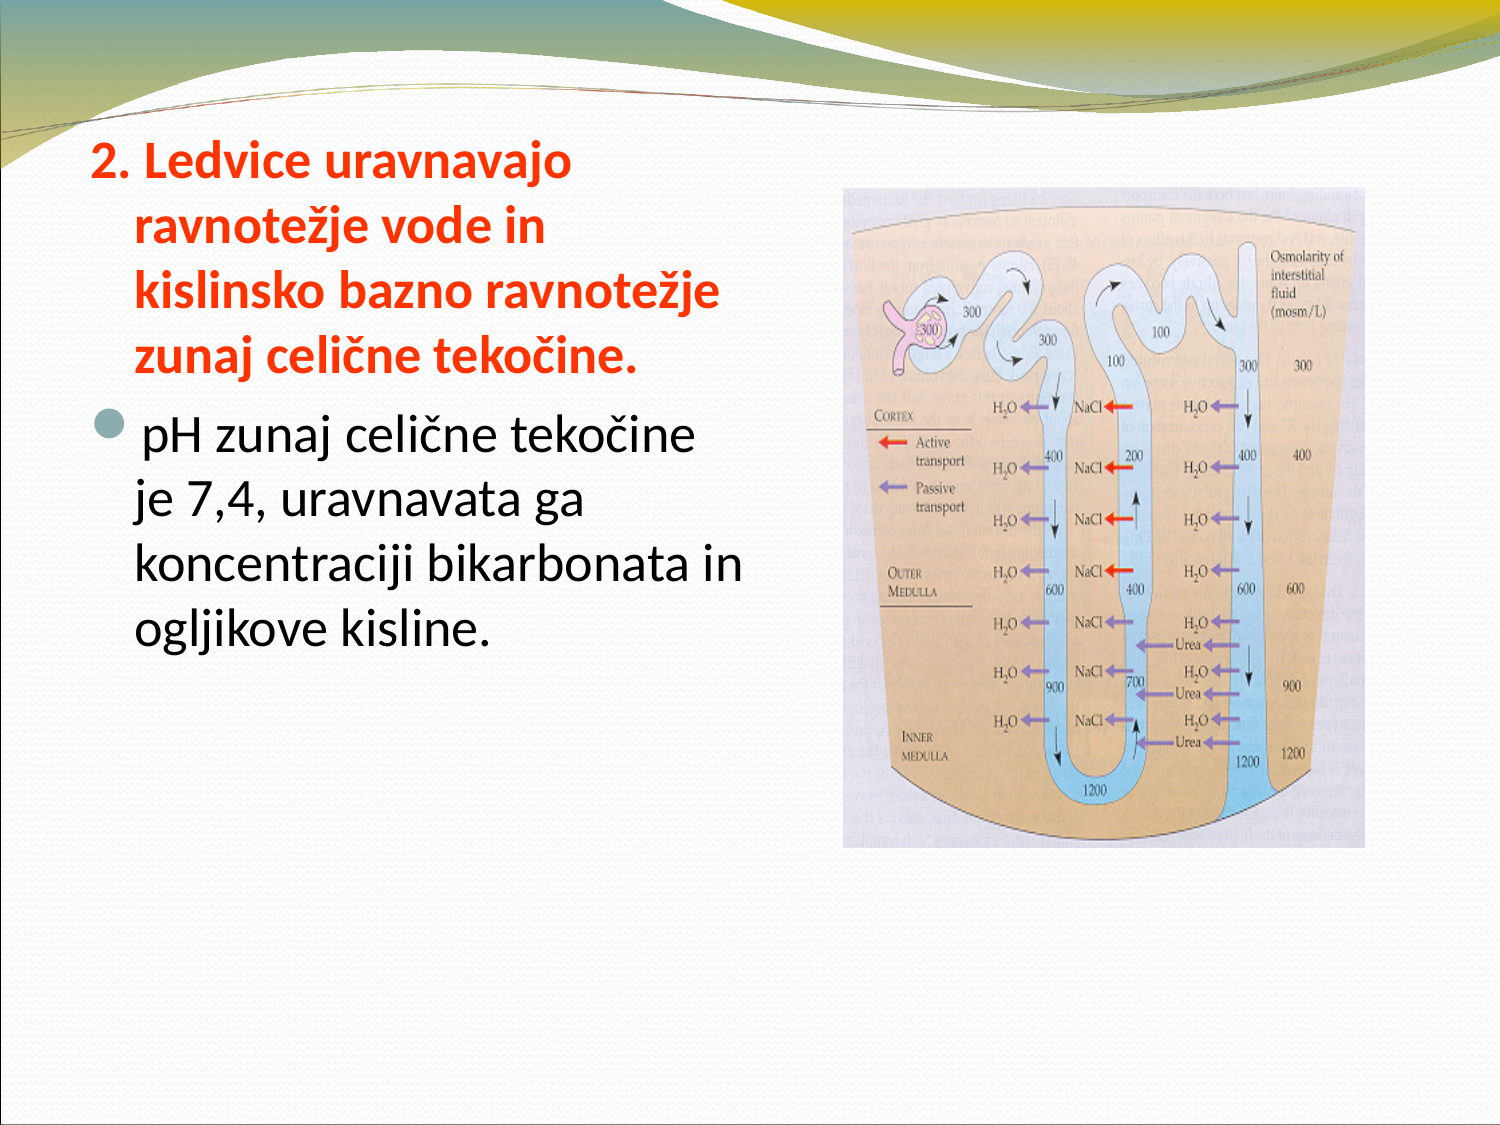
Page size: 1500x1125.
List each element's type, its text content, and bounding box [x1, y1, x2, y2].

picture [0, 0, 1500, 1125]
text_box 2. Ledvice uravnavajo ravnotežje vode in kislinsko bazno ravnotežje zunaj celične tekočine. pH zunaj celične tekočine je 7,4, uravnavata ga koncentraciji bikarbonata in ogljikove kisline. [74, 117, 762, 1038]
